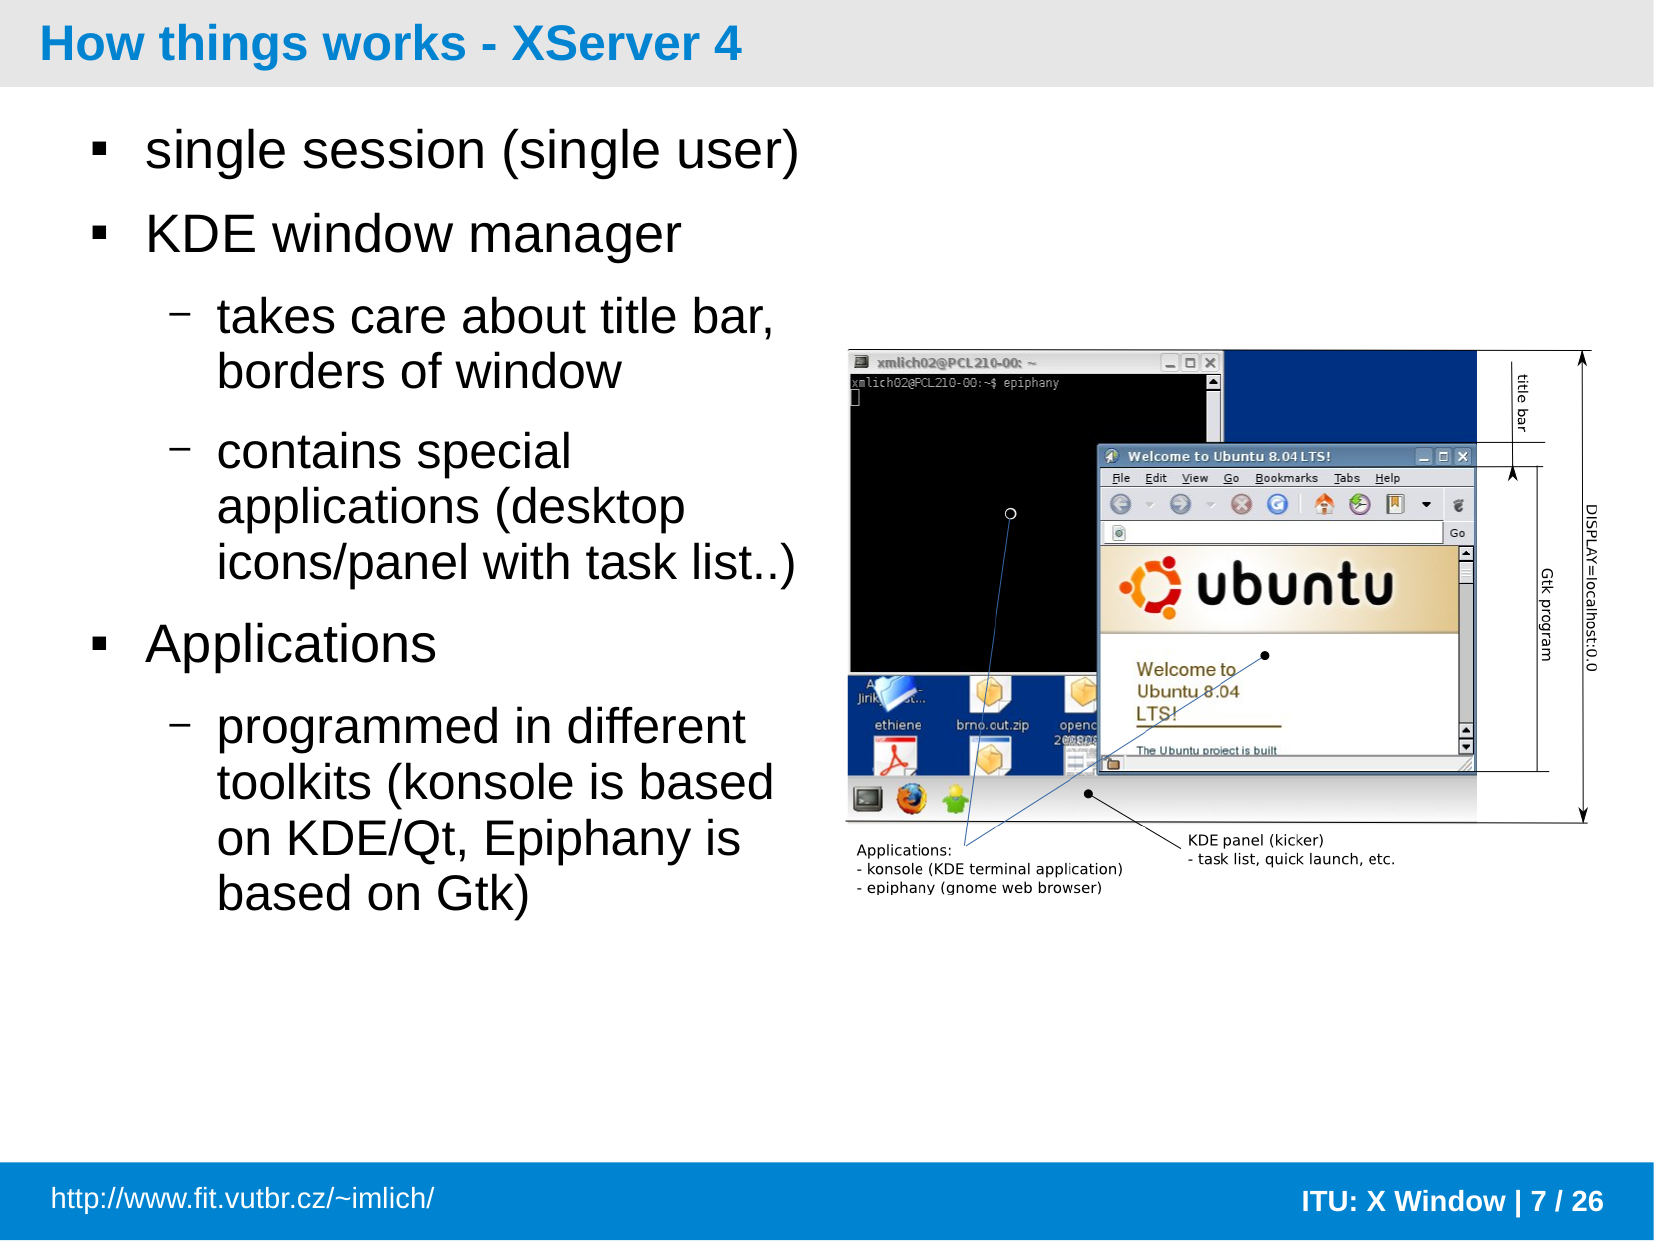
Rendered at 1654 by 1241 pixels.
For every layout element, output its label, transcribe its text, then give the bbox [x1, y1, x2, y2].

picture [845, 349, 1597, 895]
list single session (single user) KDE window manager takes care about title bar, borders of window contains special applications (desktop icons/panel with task list..) Applications programmed in different toolkits (konsole is based on KDE/Qt, Epiphany is based on Gtk) [75, 119, 802, 1126]
title How things works - XServer 4 [39, 5, 1615, 81]
